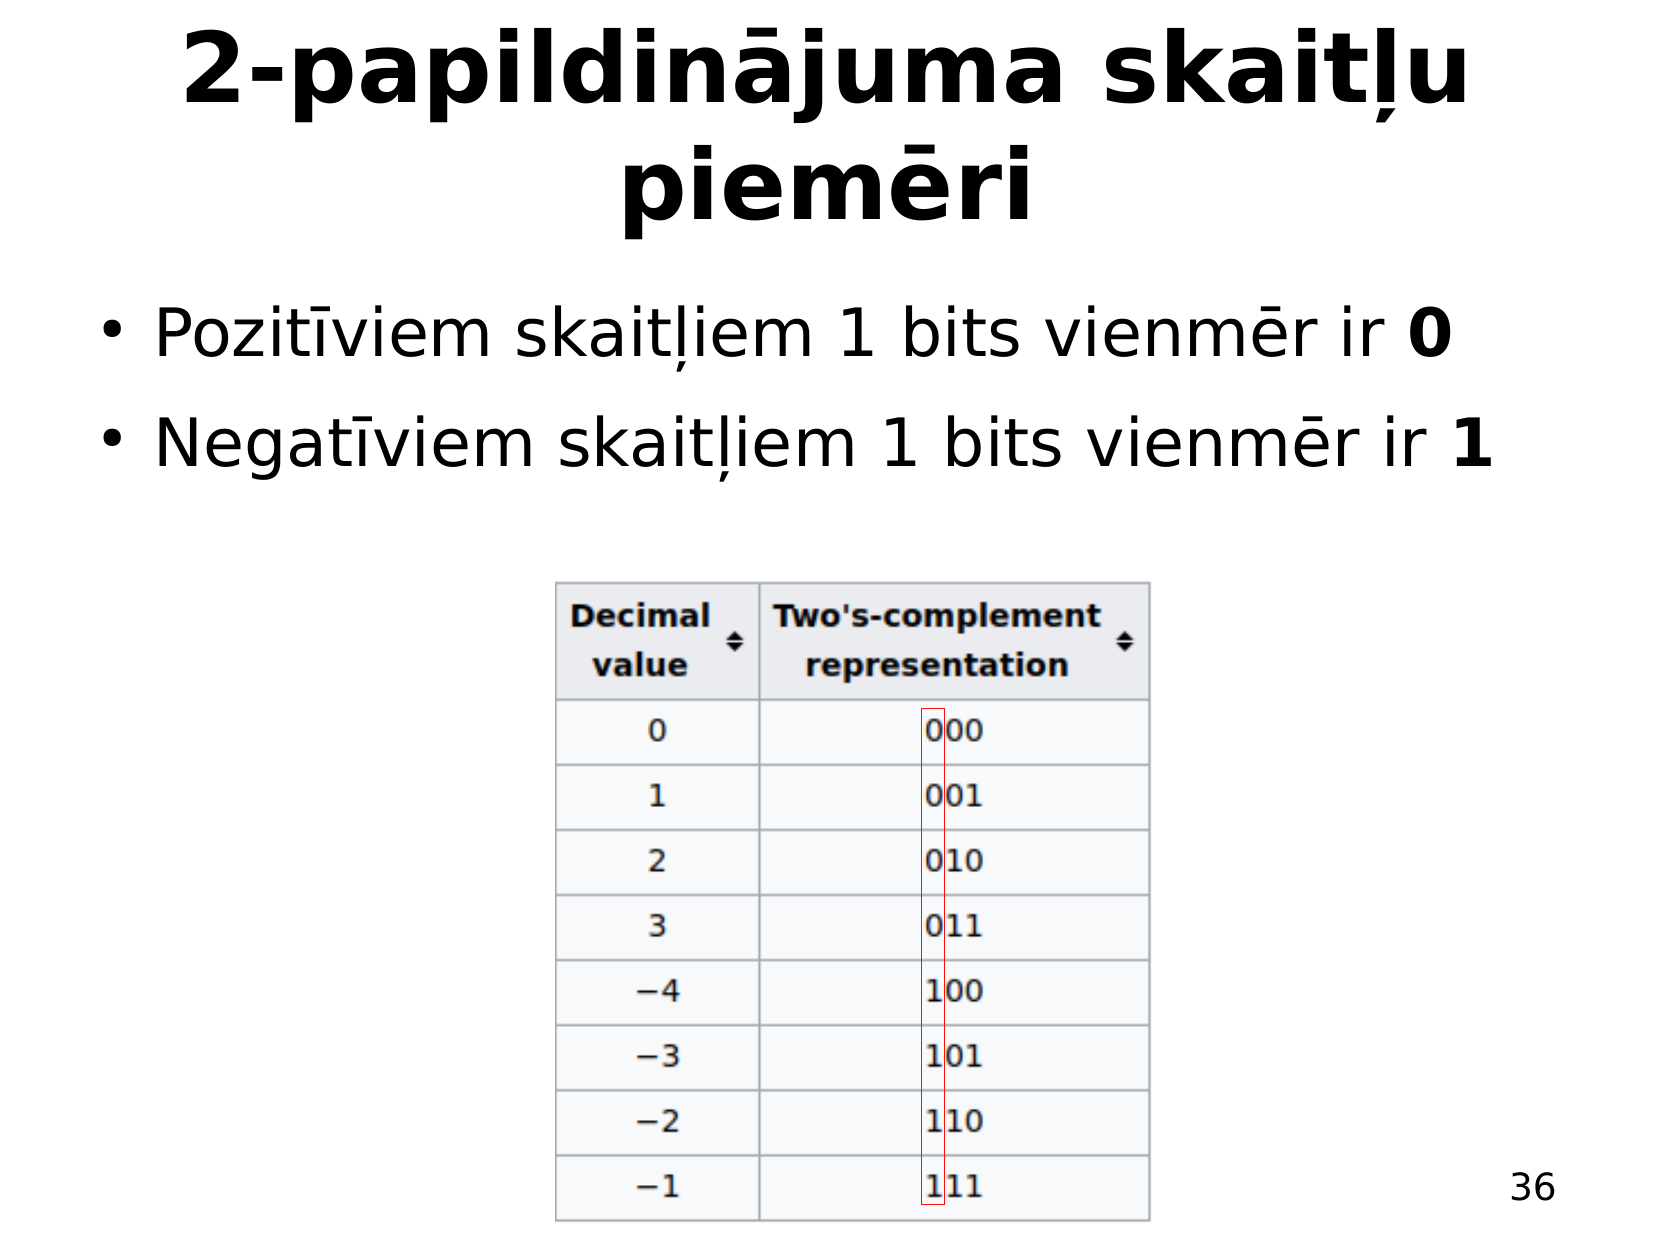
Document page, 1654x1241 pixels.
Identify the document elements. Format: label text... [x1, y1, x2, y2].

title 2-papildinājuma skaitļu piemēri [82, 49, 1571, 195]
picture [555, 578, 1158, 1229]
list Pozitīviem skaitļiem 1 bits vienmēr ir 0 Negatīviem skaitļiem 1 bits vienmēr ir 1 [82, 290, 1571, 544]
